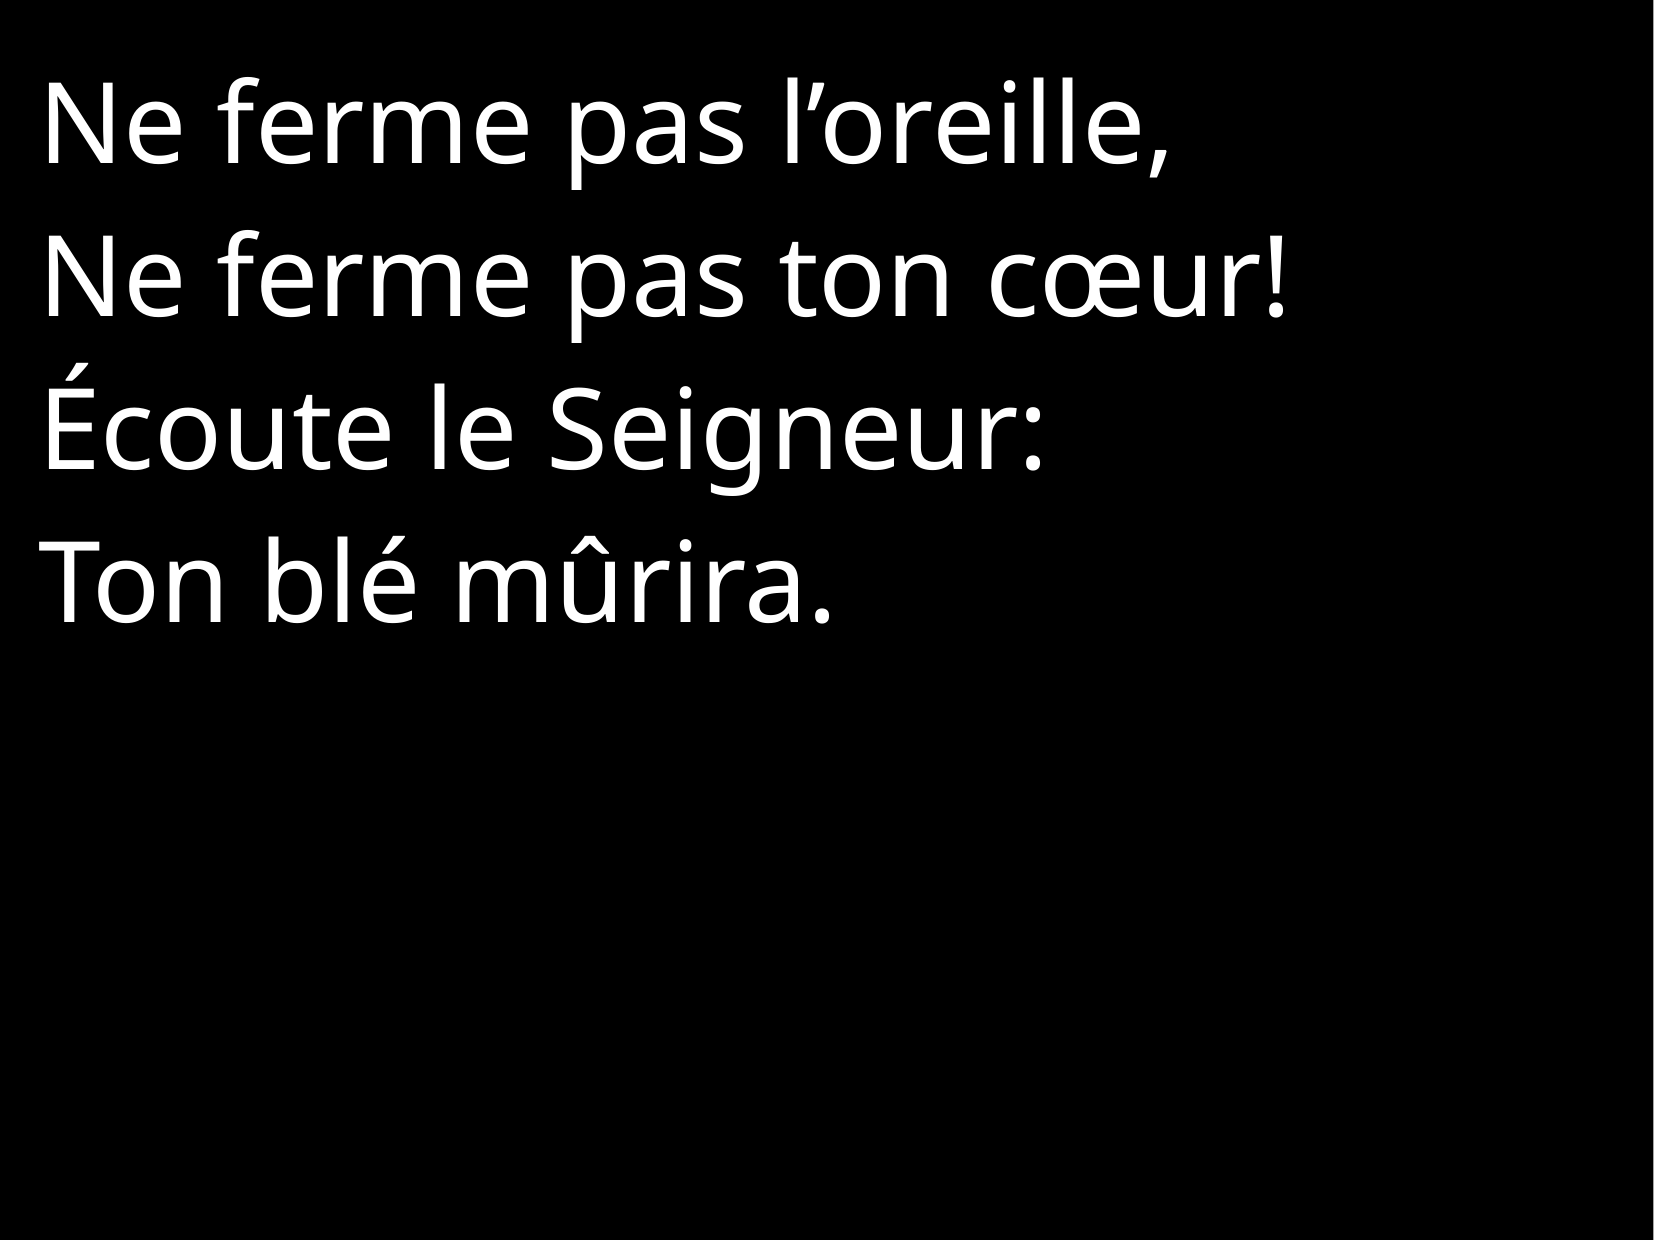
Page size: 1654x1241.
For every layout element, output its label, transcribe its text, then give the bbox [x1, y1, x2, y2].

text_box Ne ferme pas l’oreille, Ne ferme pas ton cœur! Écoute le Seigneur: Ton blé mûrira. [23, 35, 1630, 1205]
